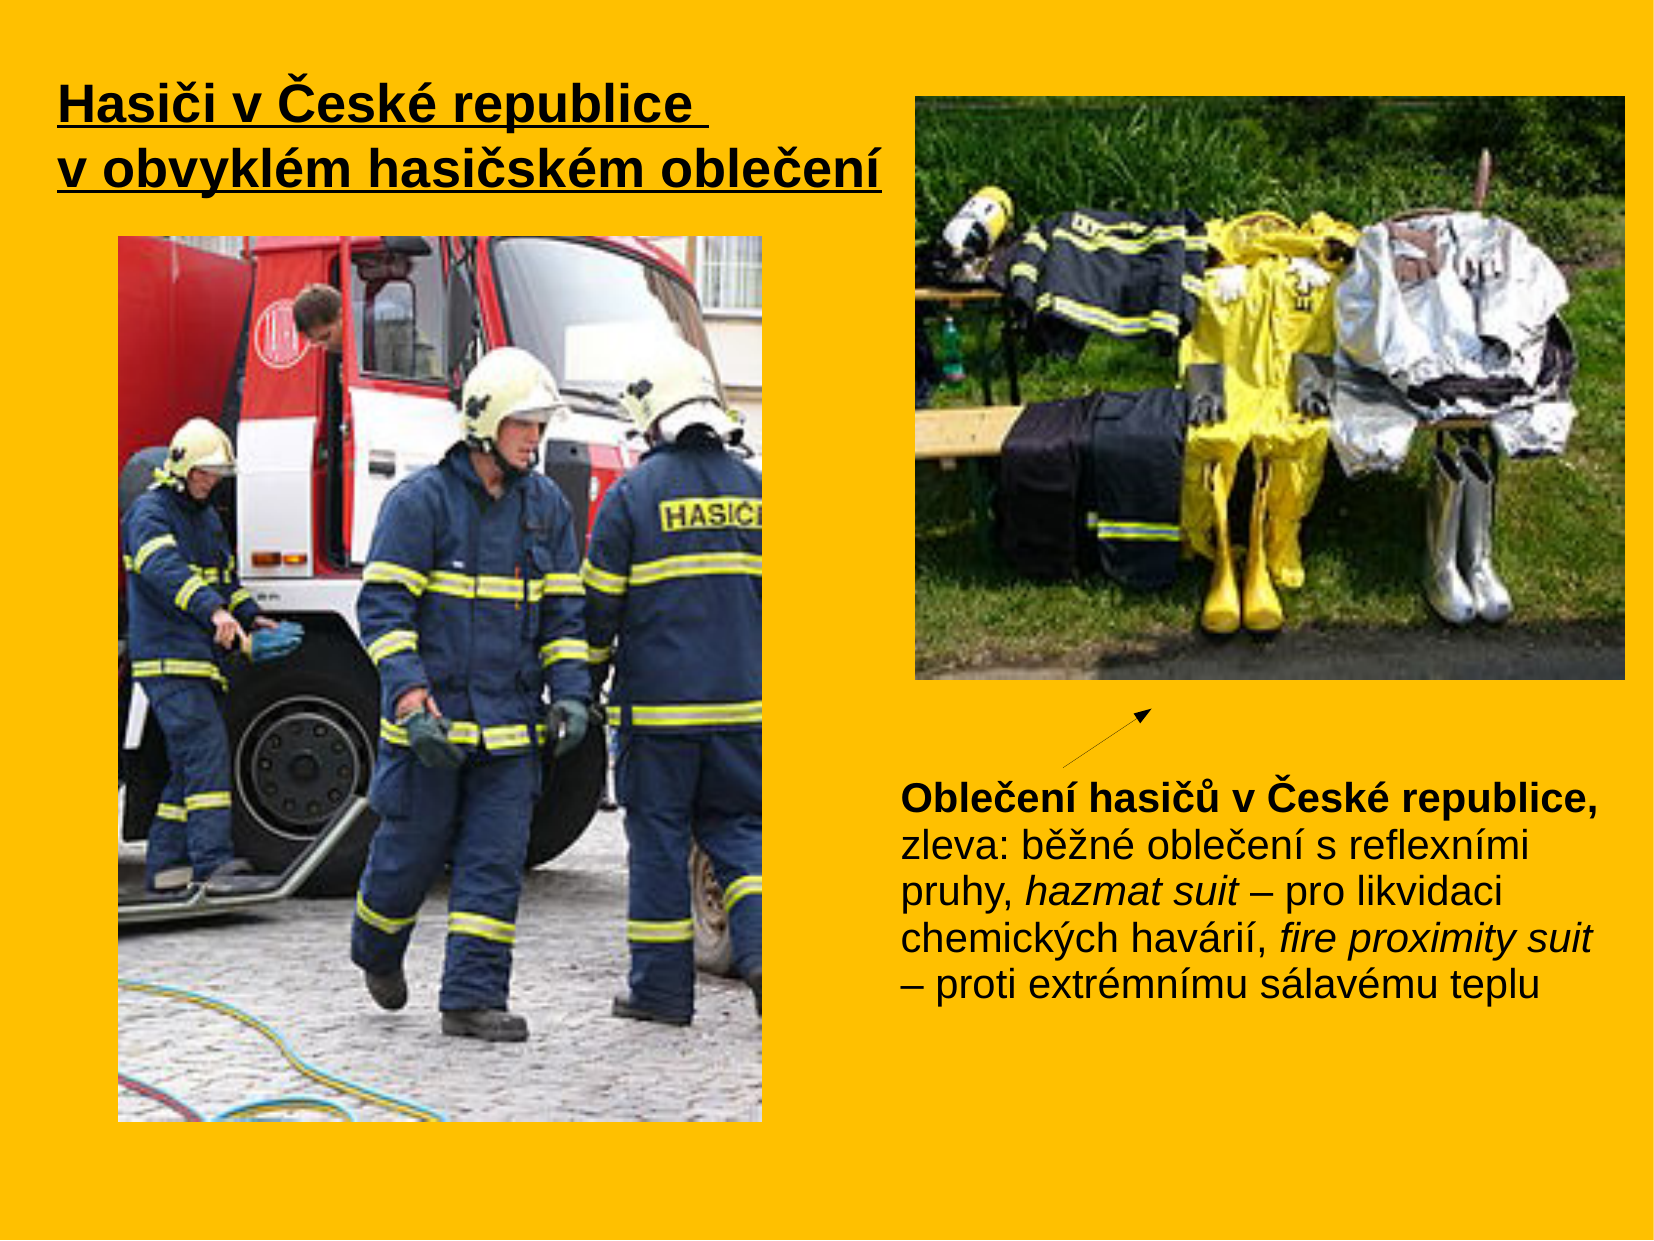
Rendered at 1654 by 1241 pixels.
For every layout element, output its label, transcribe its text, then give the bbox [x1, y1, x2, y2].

picture [915, 96, 1625, 680]
text_box Oblečení hasičů v České republice, zleva: běžné oblečení s reflexními pruhy, hazmat suit – pro likvidaci chemických havárií, fire proximity suit – proti extrémnímu sálavému teplu [885, 767, 1625, 1034]
picture [118, 236, 762, 1123]
title Hasiči v České republice v obvyklém hasičském oblečení [53, 29, 886, 237]
